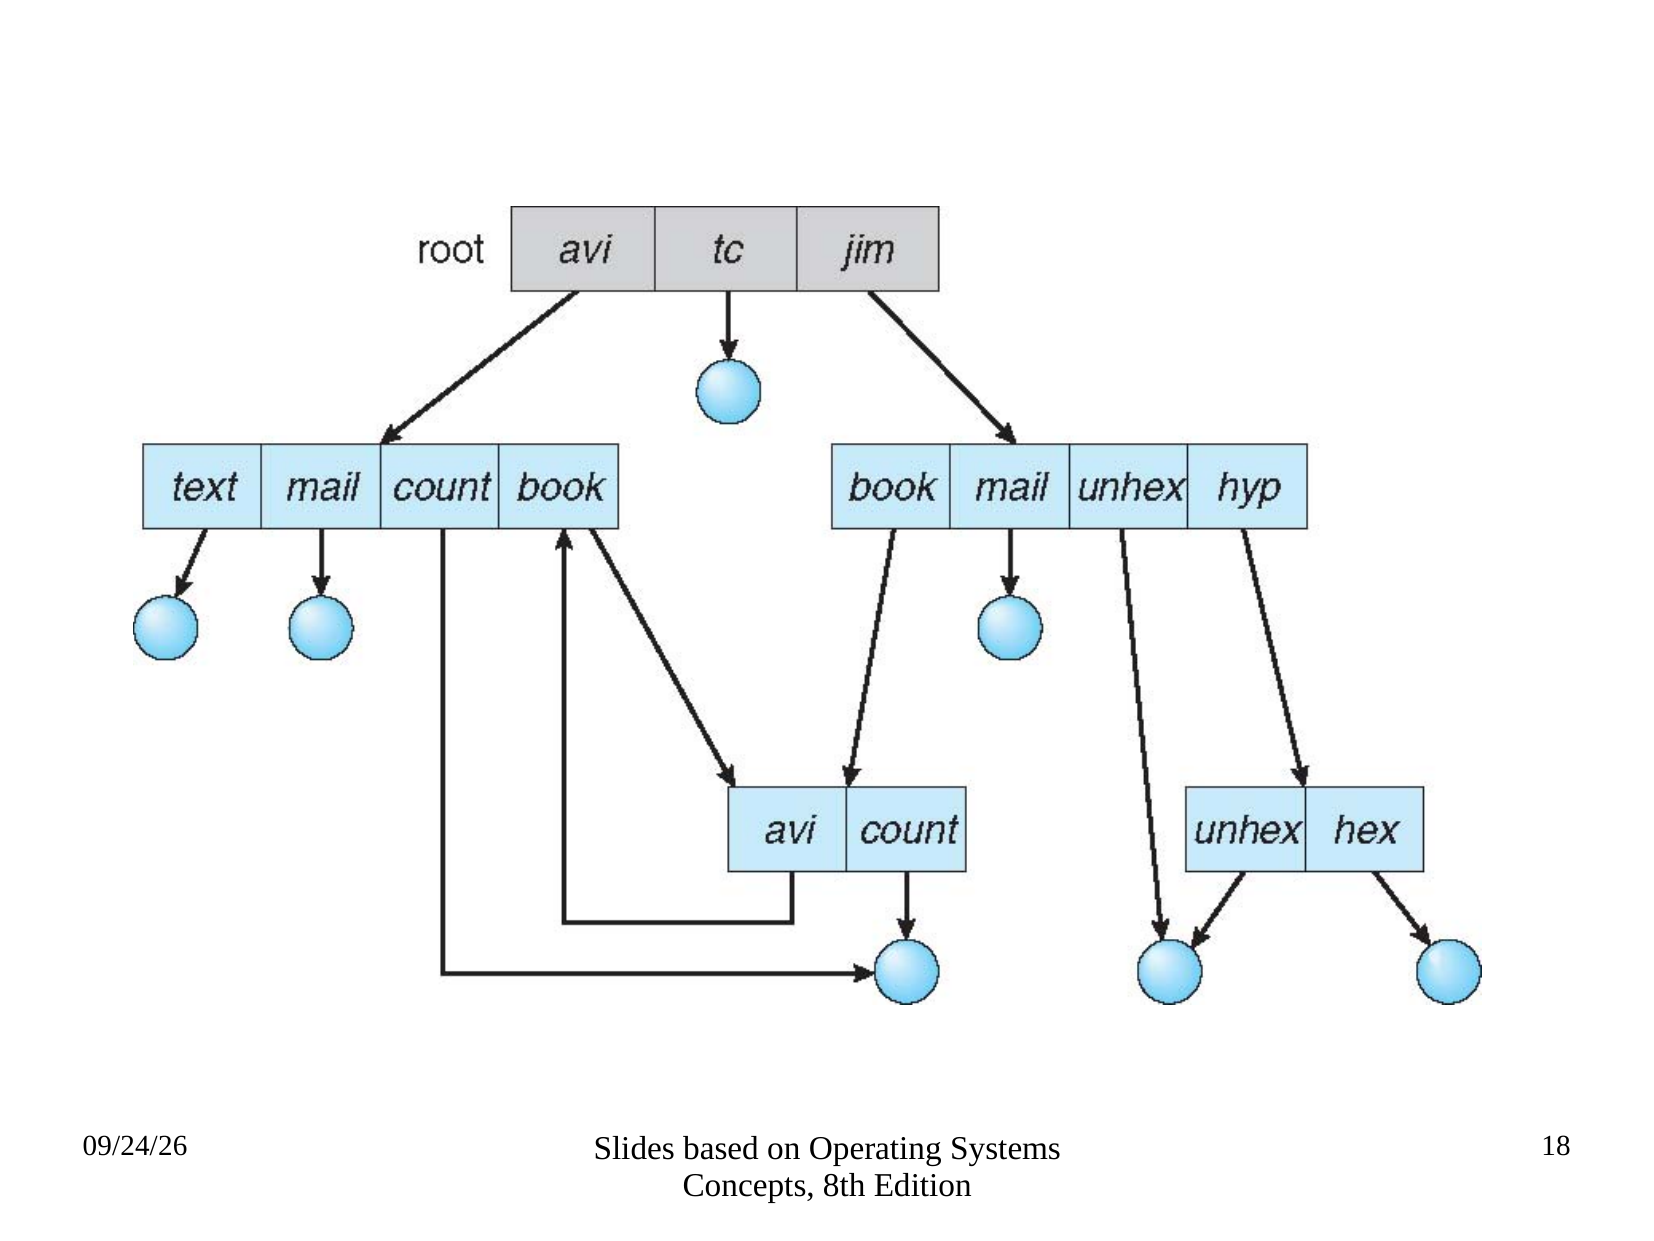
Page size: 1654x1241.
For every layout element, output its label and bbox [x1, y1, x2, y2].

picture [133, 206, 1482, 1006]
